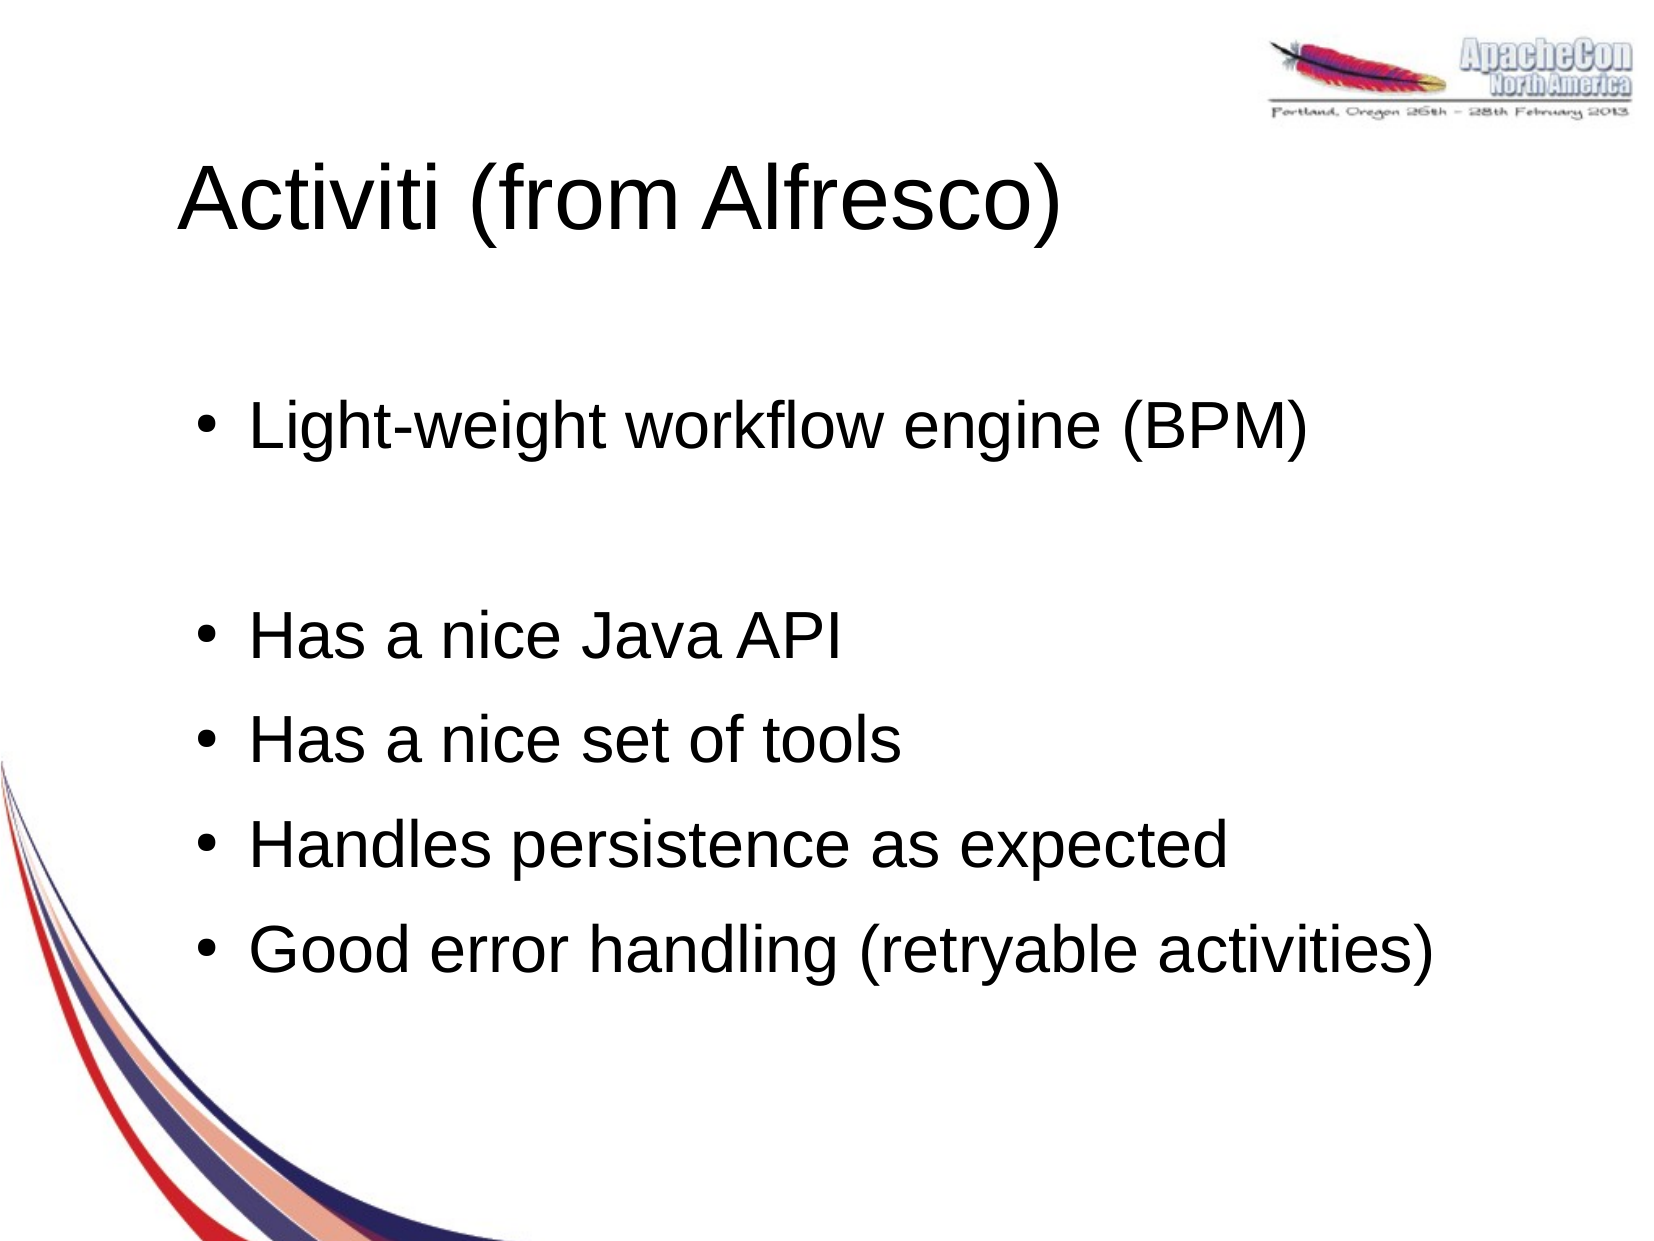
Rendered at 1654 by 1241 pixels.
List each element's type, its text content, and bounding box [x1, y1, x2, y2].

title Activiti (from Alfresco) [177, 141, 1536, 254]
picture [0, 0, 1654, 1241]
list Light-weight workflow engine (BPM) Has a nice Java API Has a nice set of tools Handles persistence as expected Good error handling (retryable activities) [177, 283, 1536, 1102]
